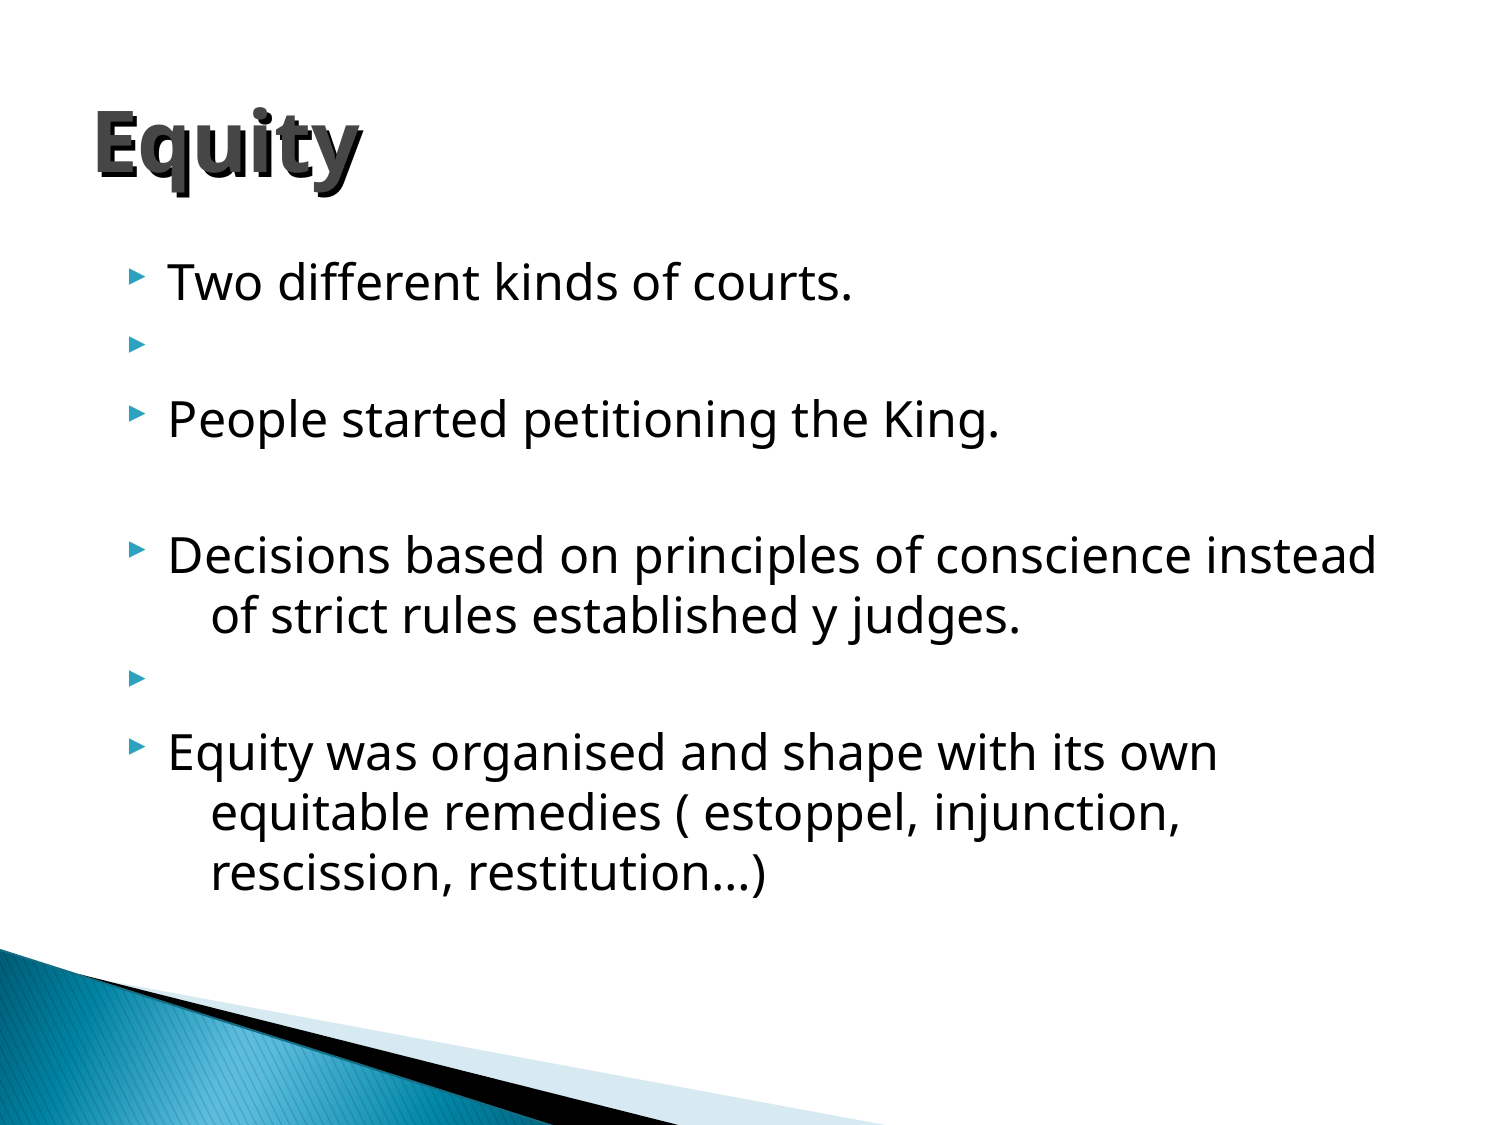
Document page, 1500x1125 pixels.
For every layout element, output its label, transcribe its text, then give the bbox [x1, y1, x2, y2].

title Equity [75, 45, 1426, 233]
list Two different kinds of courts. People started petitioning the King. Decisions based on principles of conscience instead of strict rules established y judges. Equity was organised and shape with its own equitable remedies ( estoppel, injunction, rescission, restitution…) [75, 243, 1426, 986]
